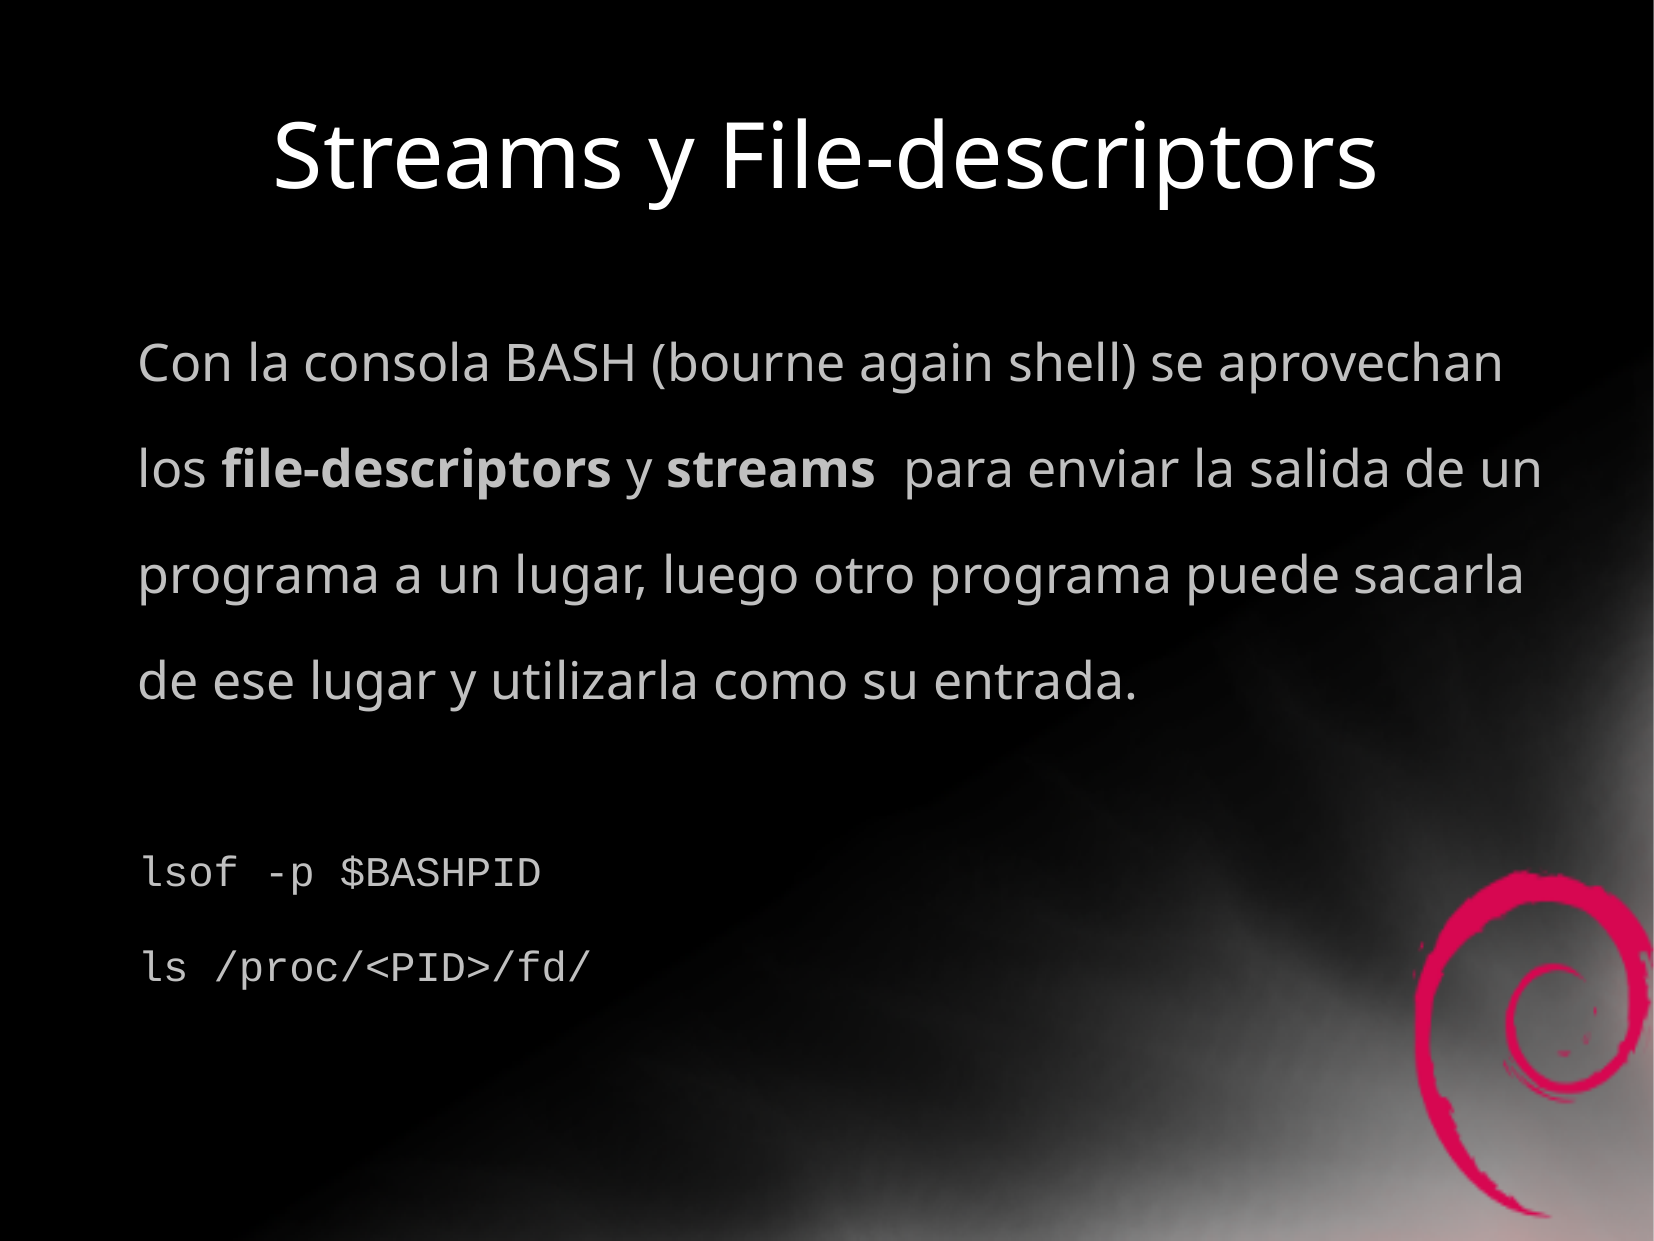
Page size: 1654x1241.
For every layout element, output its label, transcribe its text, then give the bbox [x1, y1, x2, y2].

title Streams y File-descriptors [82, 49, 1571, 257]
picture [0, 0, 1654, 1241]
list Con la consola BASH (bourne again shell) se aprovechan los file-descriptors y streams para enviar la salida de un programa a un lugar, luego otro programa puede sacarla de ese lugar y utilizarla como su entrada. lsof -p $BASHPID ls /proc/<PID>/fd/ [82, 290, 1571, 1010]
